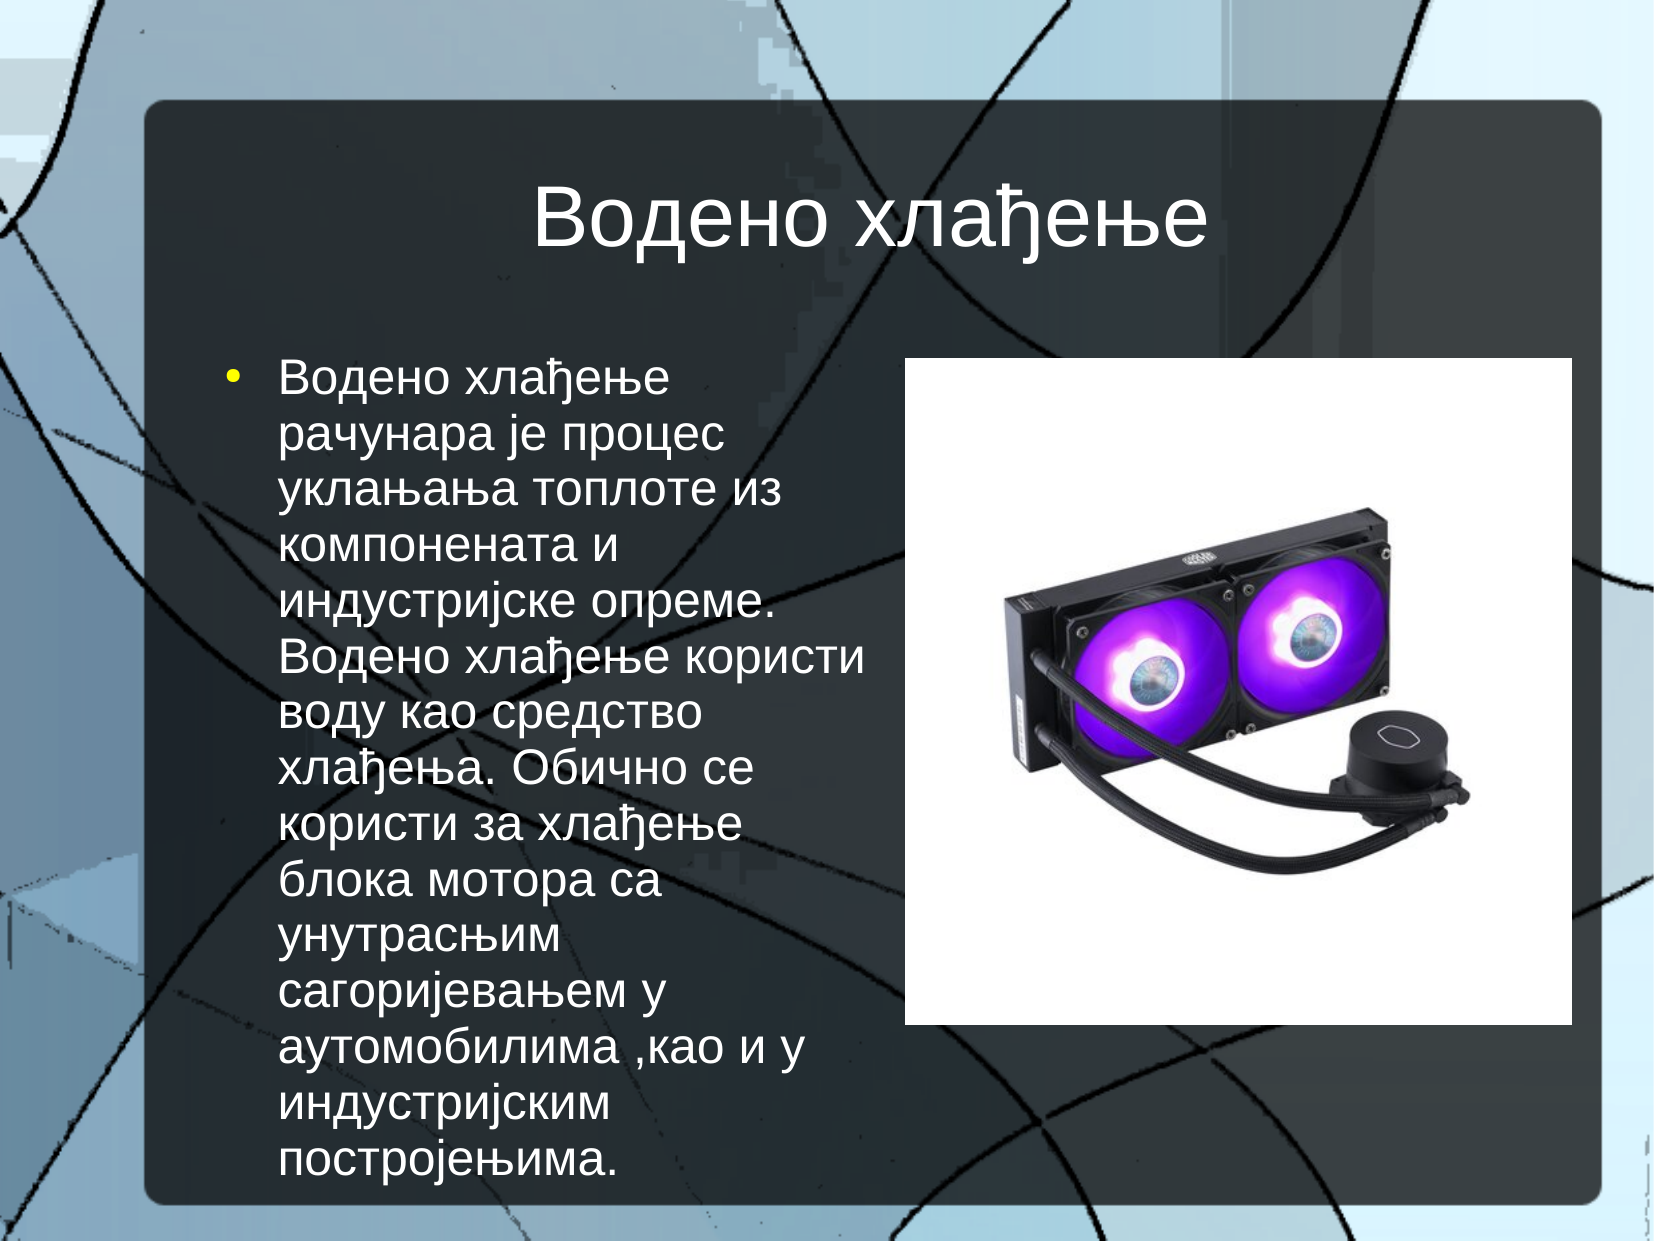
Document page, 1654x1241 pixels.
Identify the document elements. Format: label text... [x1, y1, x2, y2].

title Водено хлађење [159, 108, 1583, 325]
list Водено хлађење рачунара је процес уклањања топлоте из компонената и индустријске опреме. Водено хлађење користи воду као средство хлађења. Обично се користи за хлађење блока мотора са унутрасњим сагоријевањем у аутомобилима ,као и у индустријским постројењима. [206, 349, 873, 1186]
picture [0, 0, 1654, 1241]
